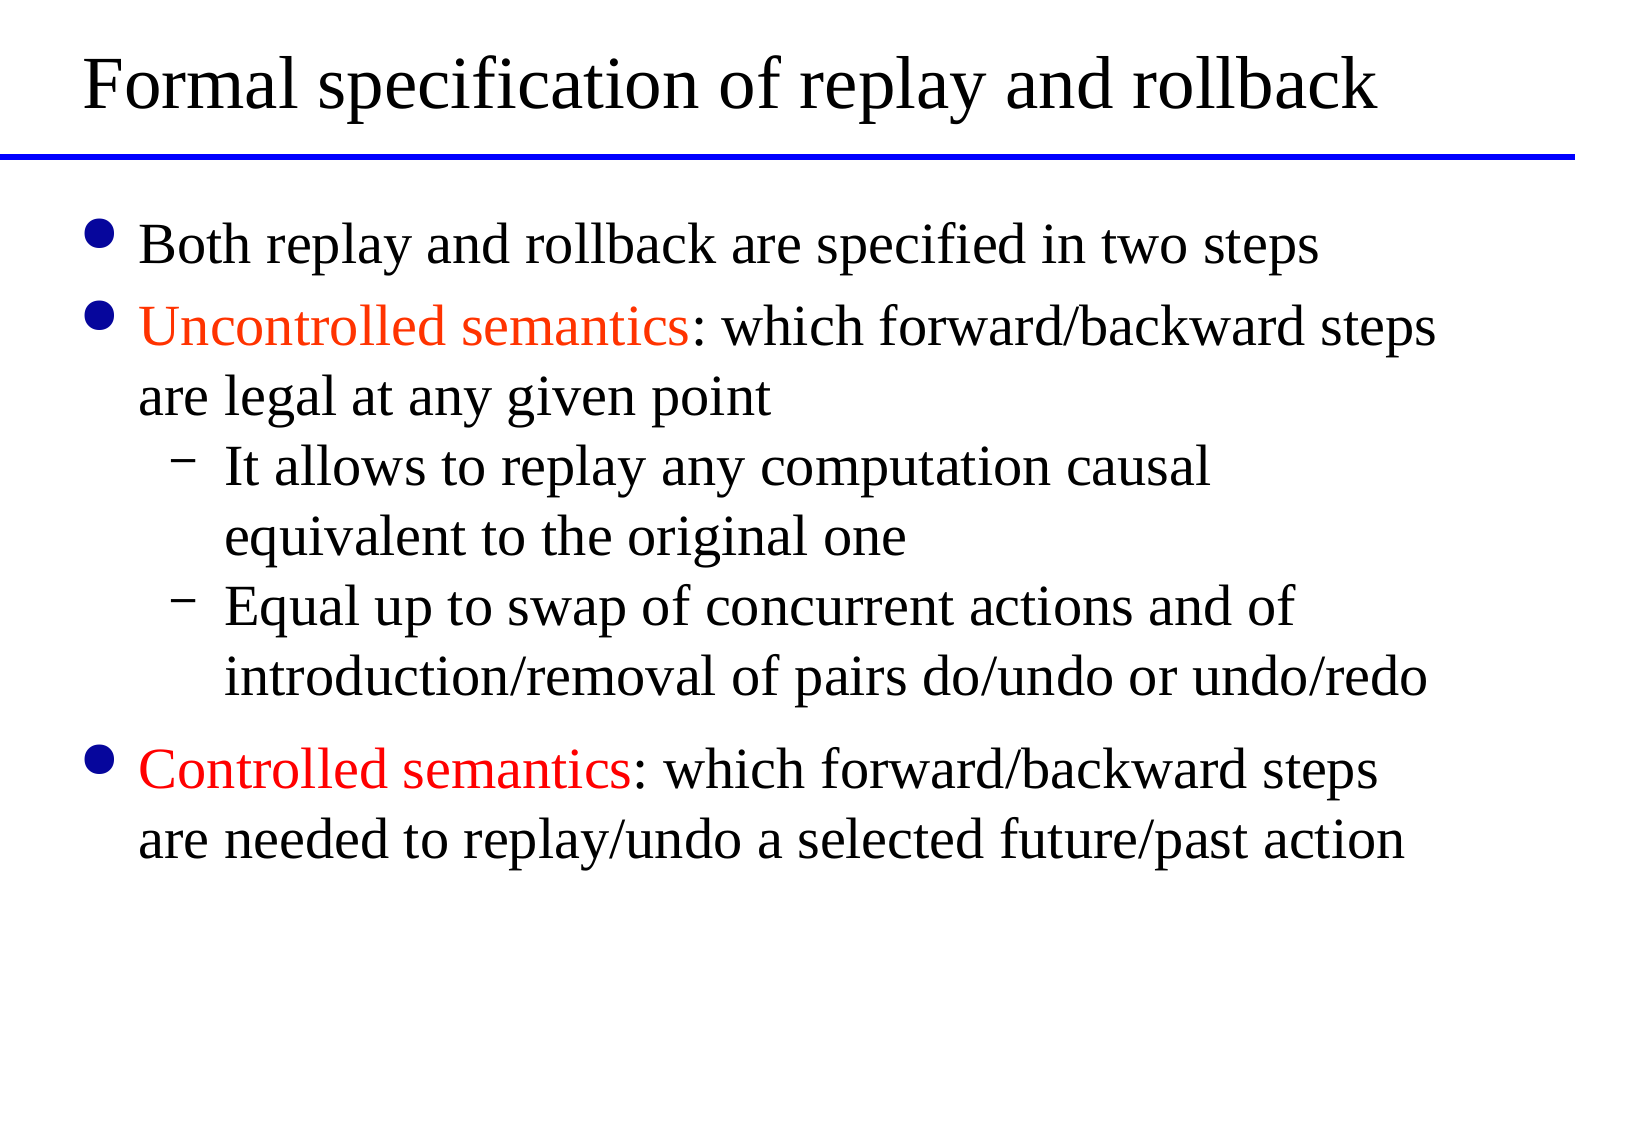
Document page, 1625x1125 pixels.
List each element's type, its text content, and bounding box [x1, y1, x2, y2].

list Both replay and rollback are specified in two steps Uncontrolled semantics: which forward/backward steps are legal at any given point It allows to replay any computation causal equivalent to the original one Equal up to swap of concurrent actions and of introduction/removal of pairs do/undo or undo/redo Controlled semantics: which forward/backward steps are needed to replay/undo a selected future/past action [67, 198, 1478, 1061]
title Formal specification of replay and rollback [67, 27, 1544, 131]
